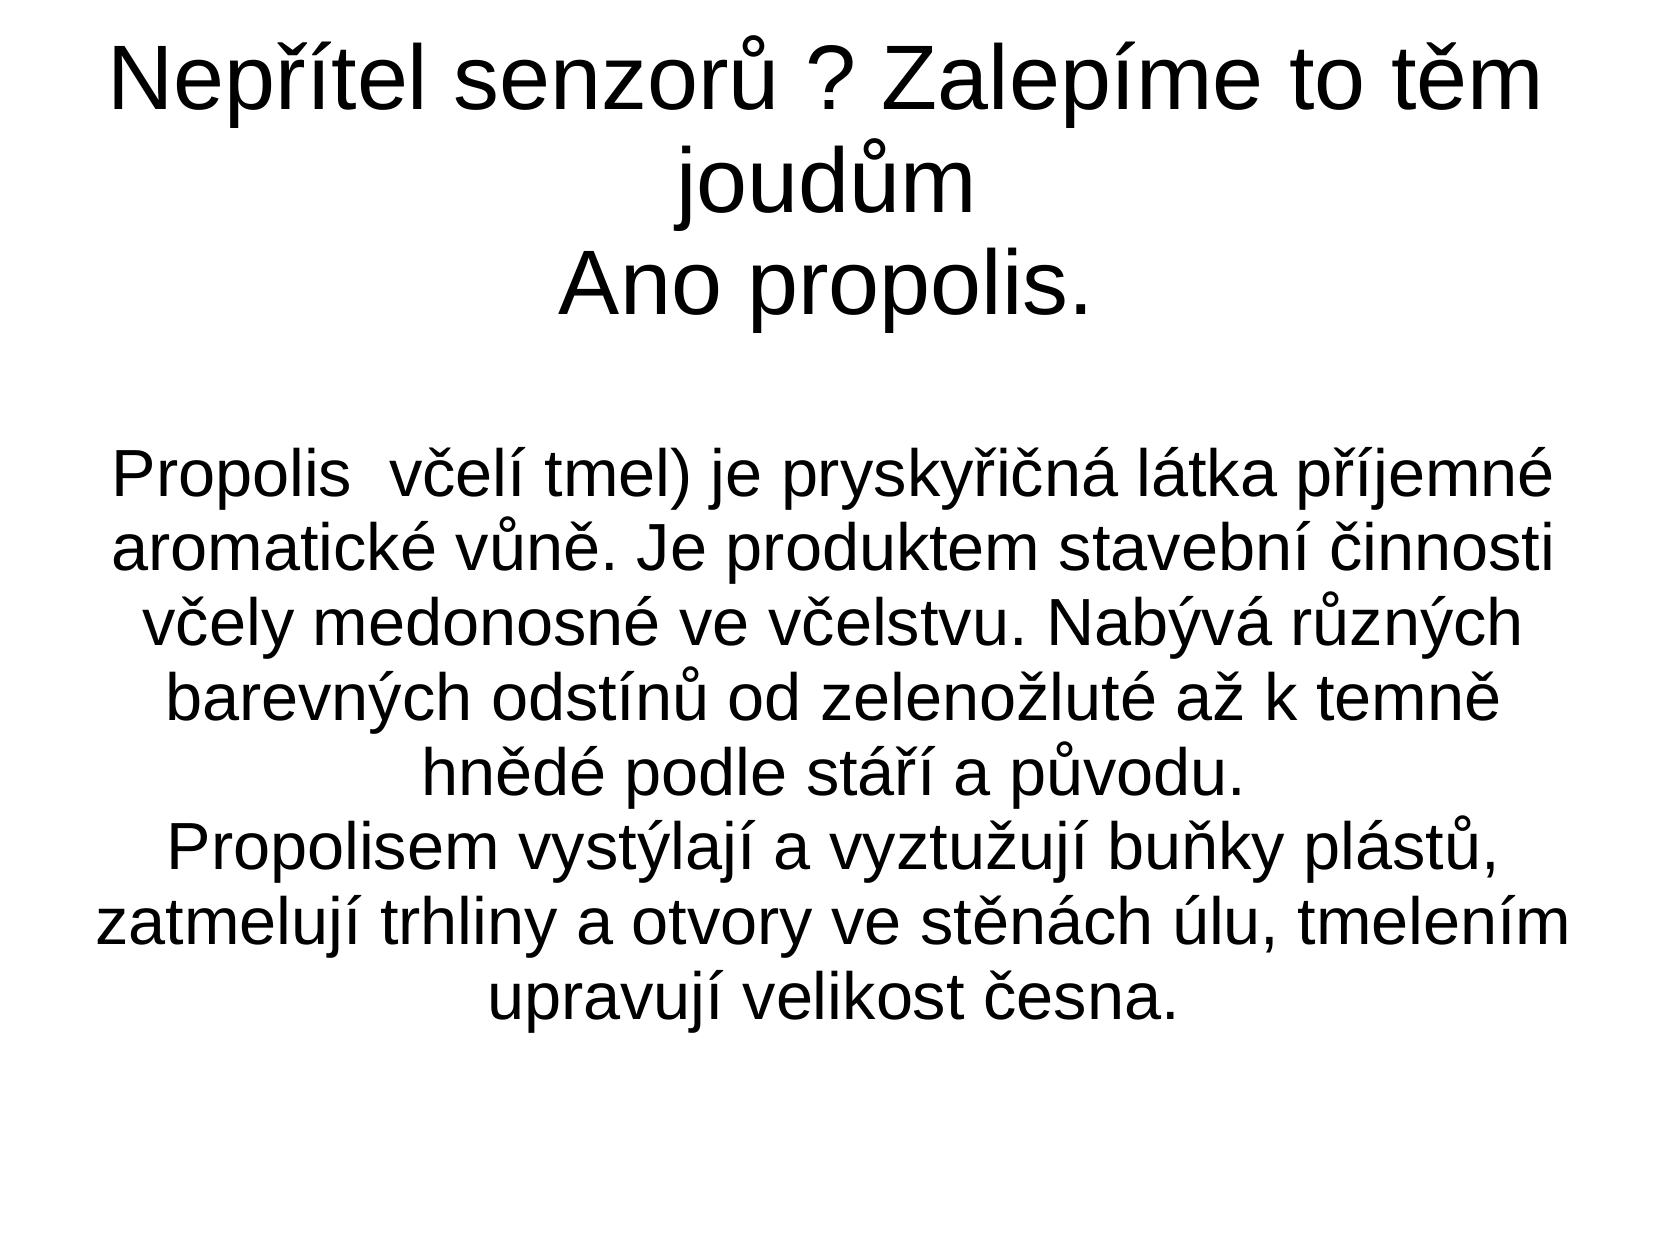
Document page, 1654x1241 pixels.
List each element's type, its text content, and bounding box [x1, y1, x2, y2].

subtitle Propolis včelí tmel) je pryskyřičná látka příjemné aromatické vůně. Je produktem stavební činnosti včely medonosné ve včelstvu. Nabývá různých barevných odstínů od zelenožluté až k temně hnědé podle stáří a původu. Propolisem vystýlají a vyztužují buňky plástů, zatmelují trhliny a otvory ve stěnách úlu, tmelením upravují velikost česna. [90, 375, 1579, 1095]
title Nepřítel senzorů ? Zalepíme to těm joudům Ano propolis. [82, 26, 1571, 437]
